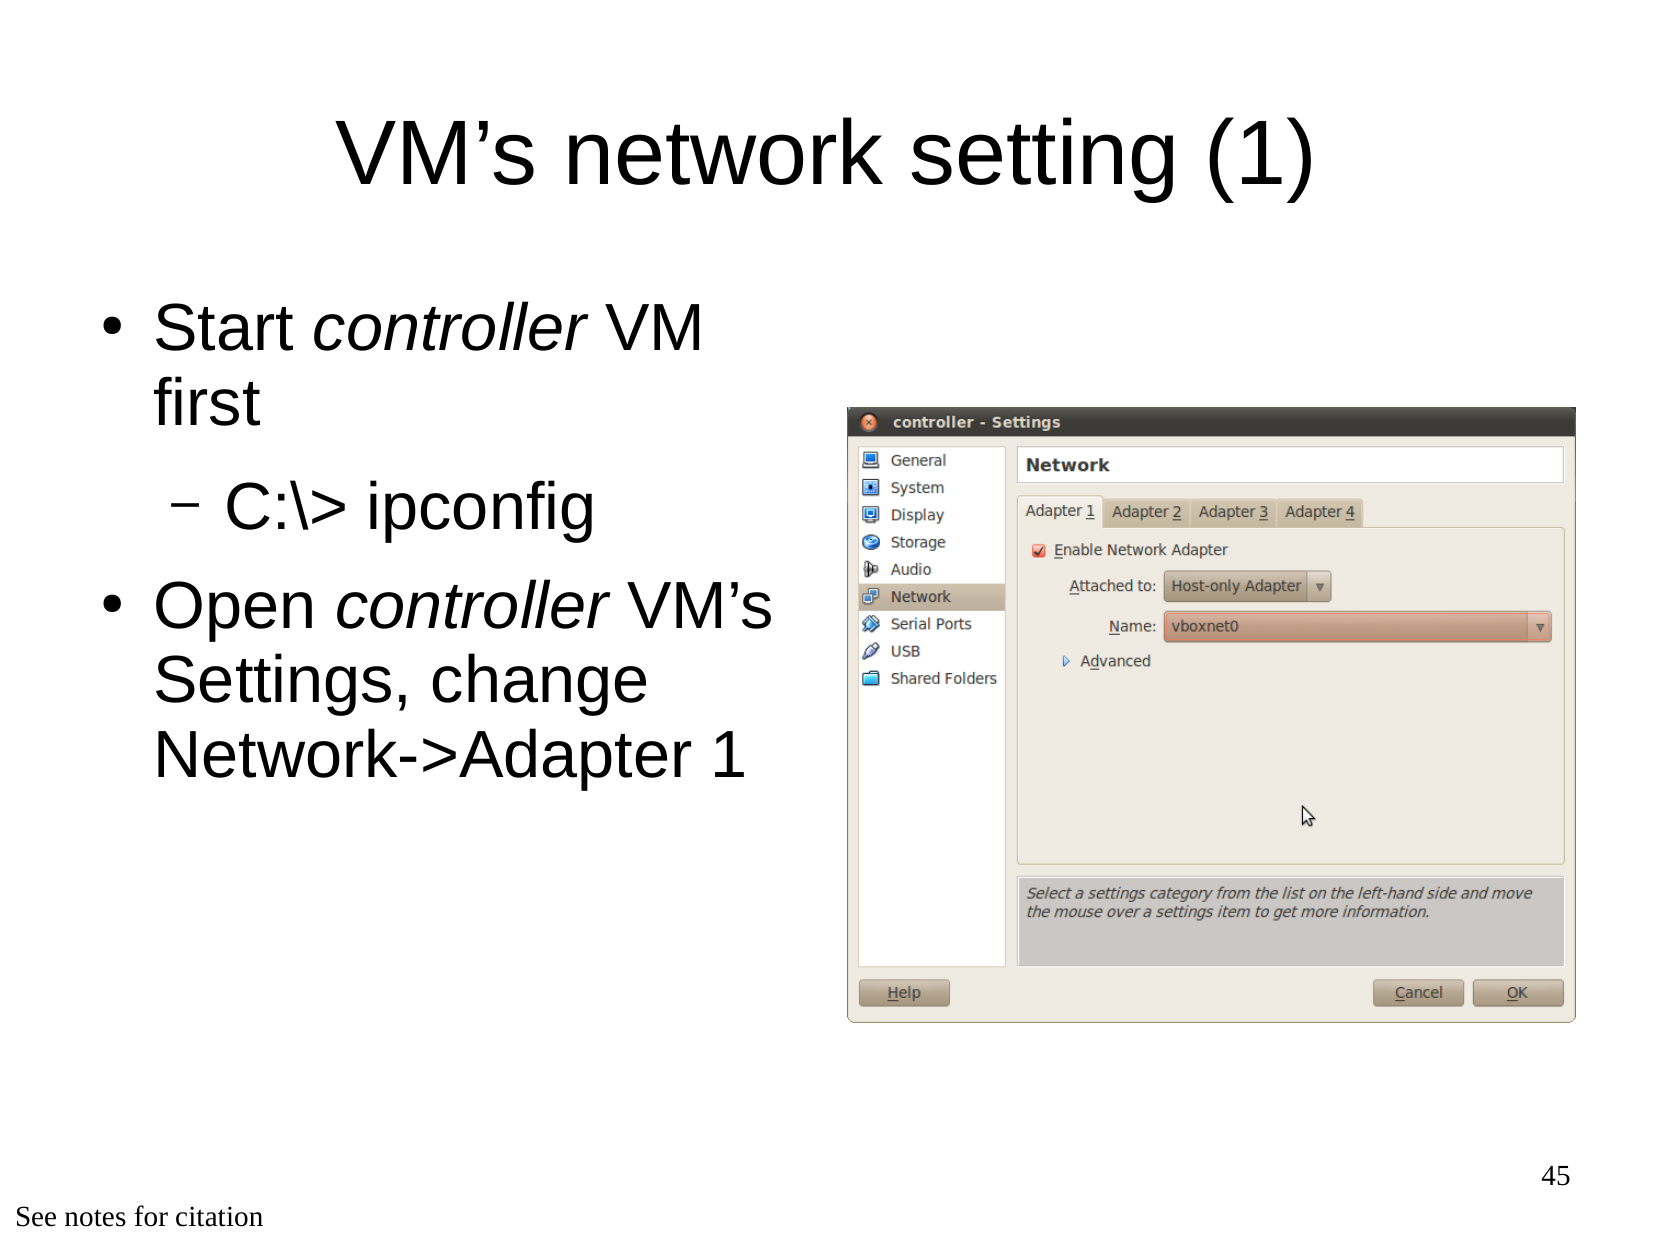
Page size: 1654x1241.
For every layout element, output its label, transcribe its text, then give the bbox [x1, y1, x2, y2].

list Start controller VM first C:\> ipconfig Open controller VM’s Settings, change Network->Adapter 1 [82, 290, 811, 1126]
title VM’s network setting (1) [82, 49, 1571, 257]
picture [847, 407, 1576, 1023]
